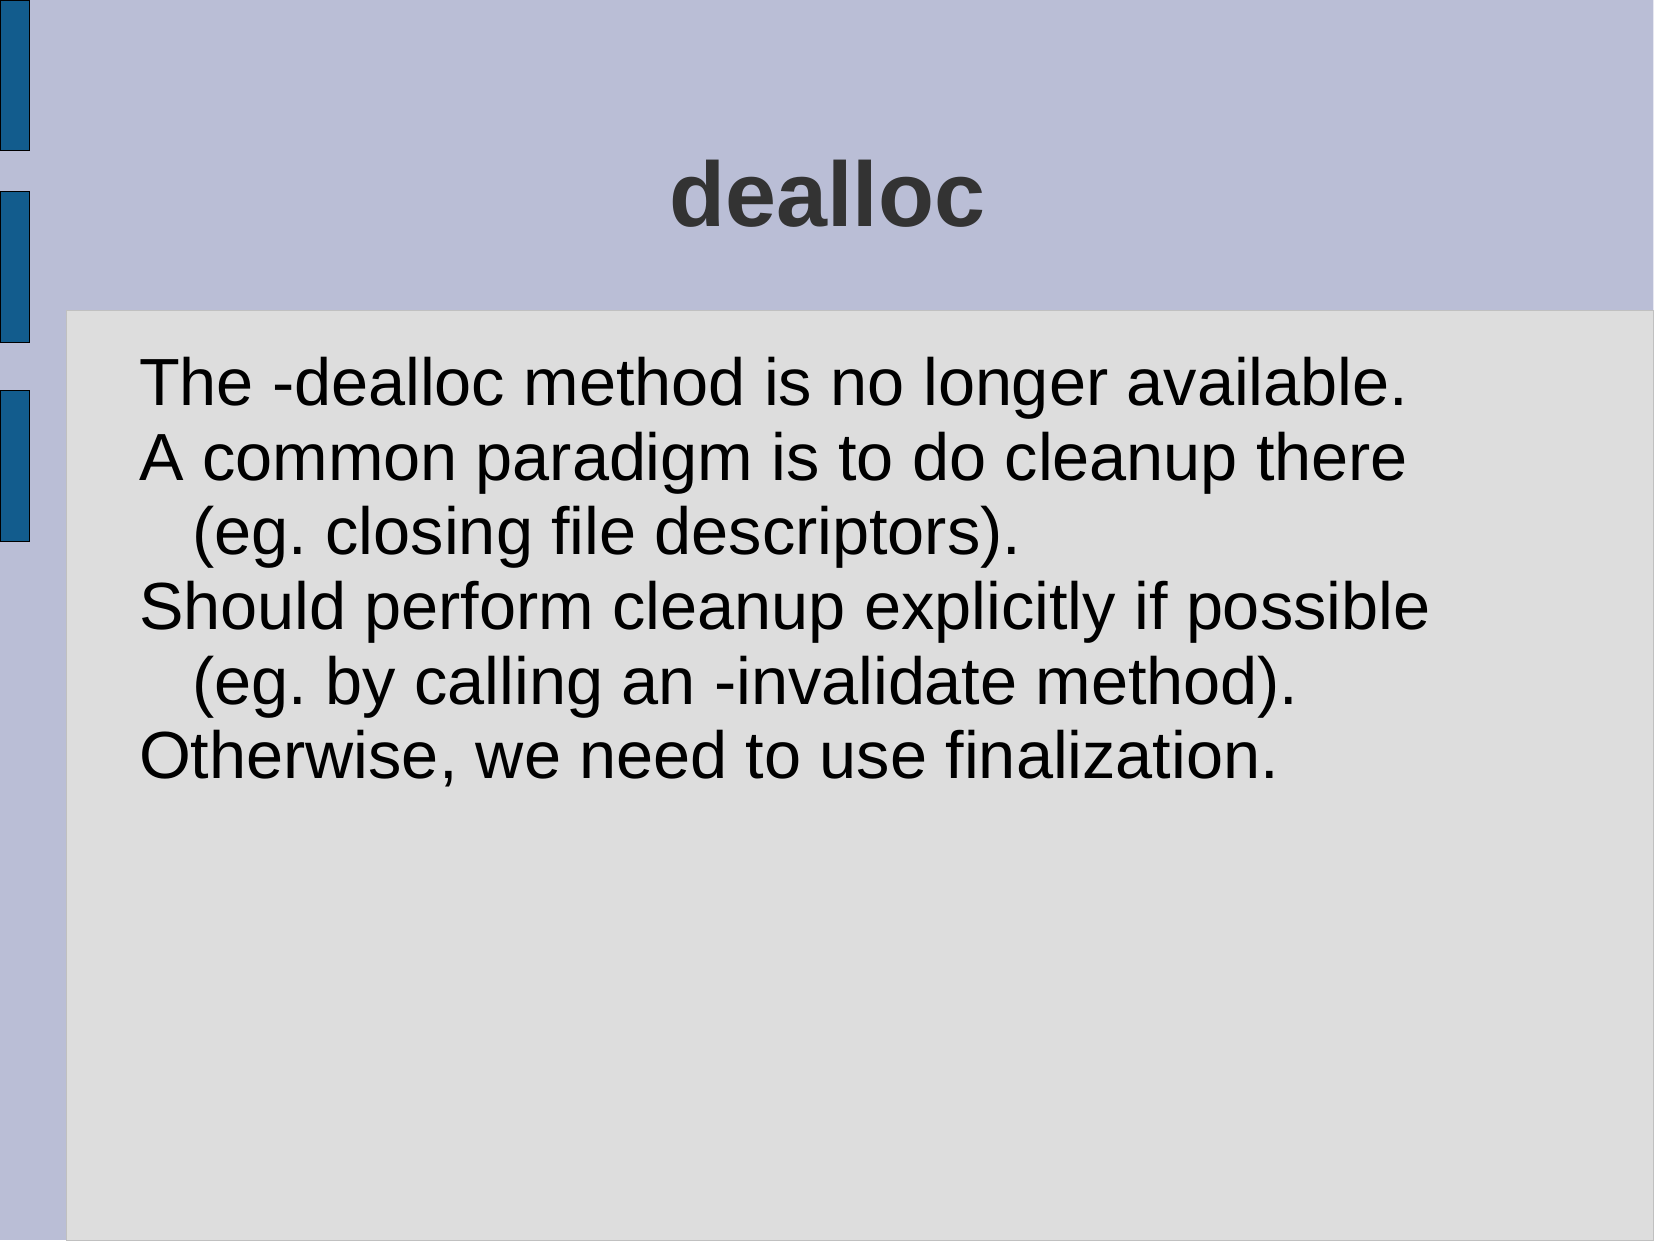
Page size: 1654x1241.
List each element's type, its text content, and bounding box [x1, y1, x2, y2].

list The -dealloc method is no longer available. A common paradigm is to do cleanup there (eg. closing file descriptors). Should perform cleanup explicitly if possible (eg. by calling an -invalidate method). Otherwise, we need to use finalization. [121, 344, 1534, 1127]
title dealloc [121, 91, 1534, 299]
